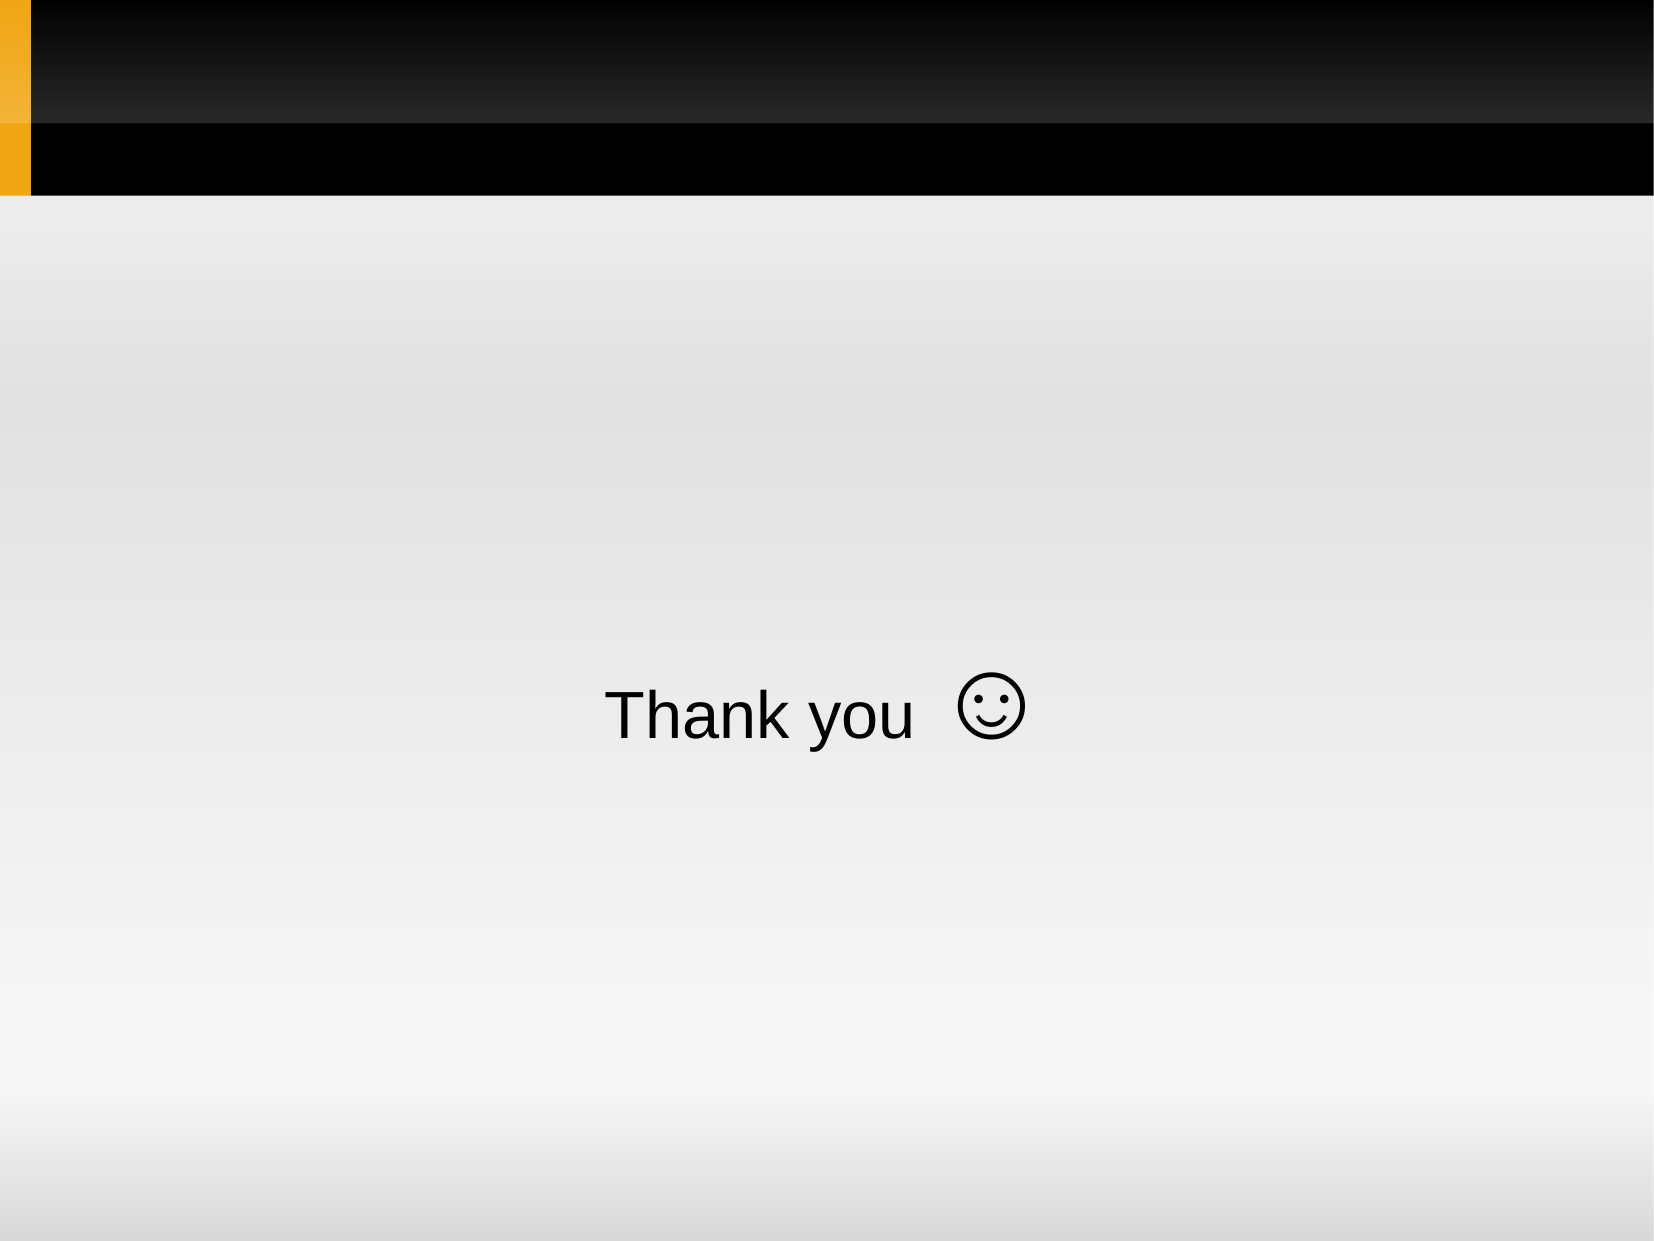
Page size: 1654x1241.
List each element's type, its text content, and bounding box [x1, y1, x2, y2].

subtitle Thank you ☺ [82, 297, 1571, 1102]
picture [0, 0, 1654, 1241]
